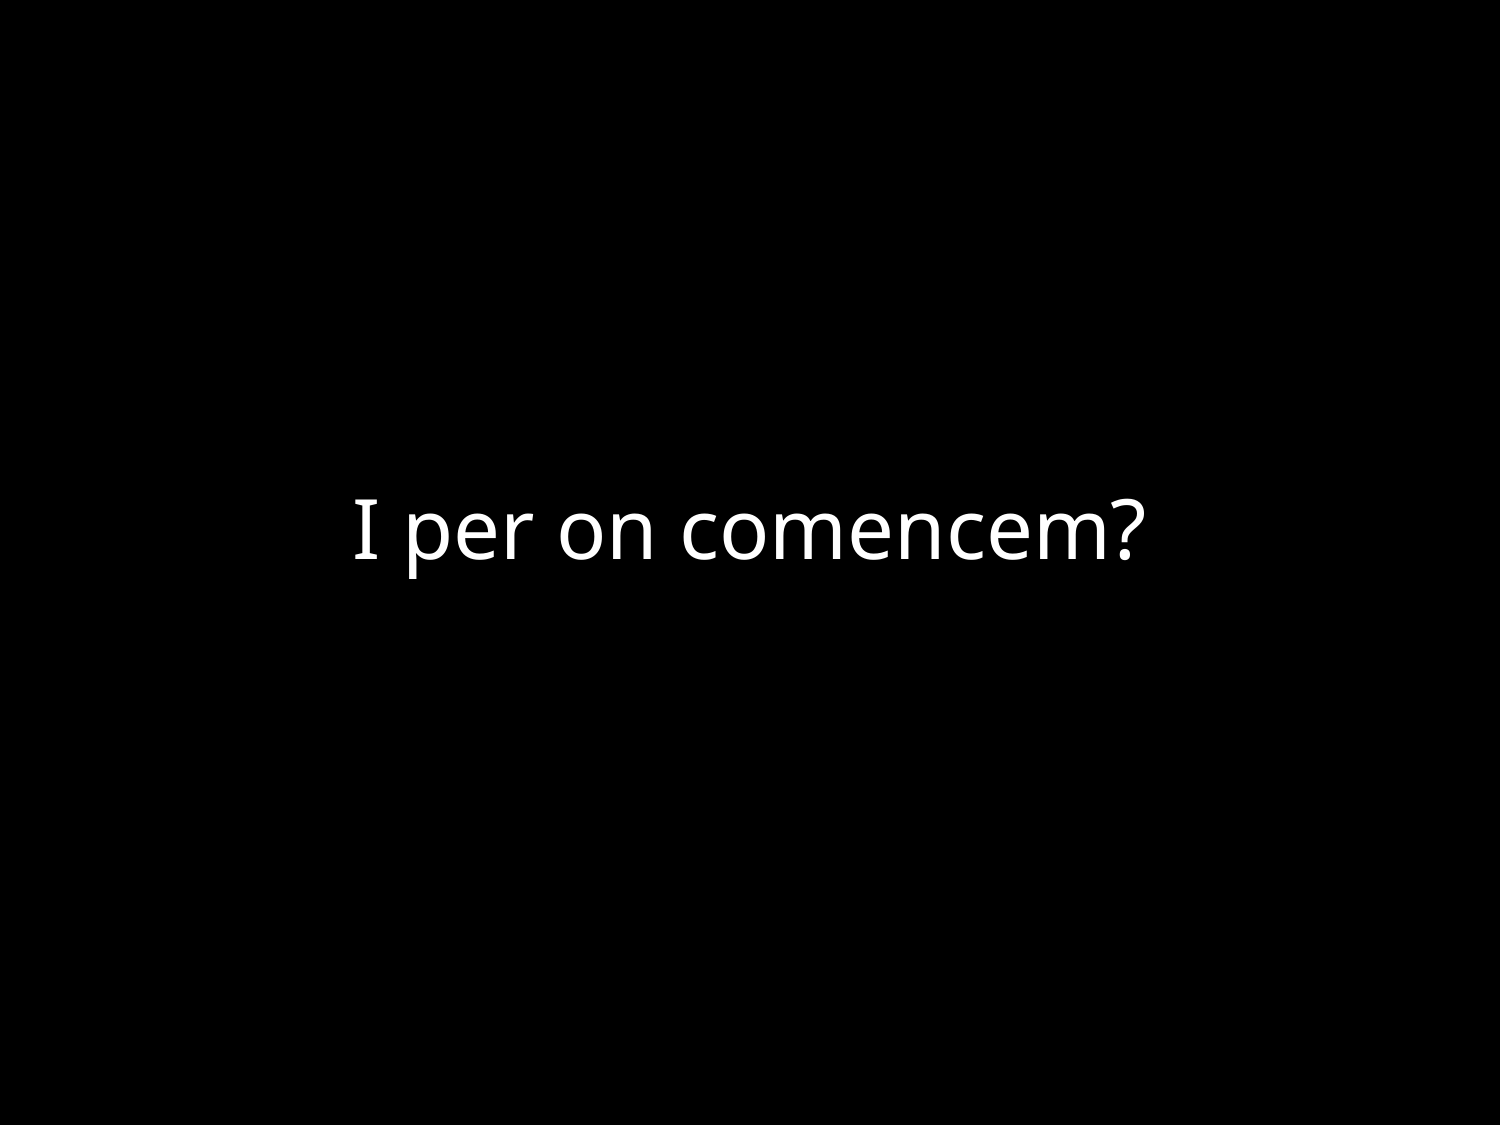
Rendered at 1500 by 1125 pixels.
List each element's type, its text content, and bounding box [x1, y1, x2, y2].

title I per on comencem? [112, 349, 1388, 591]
